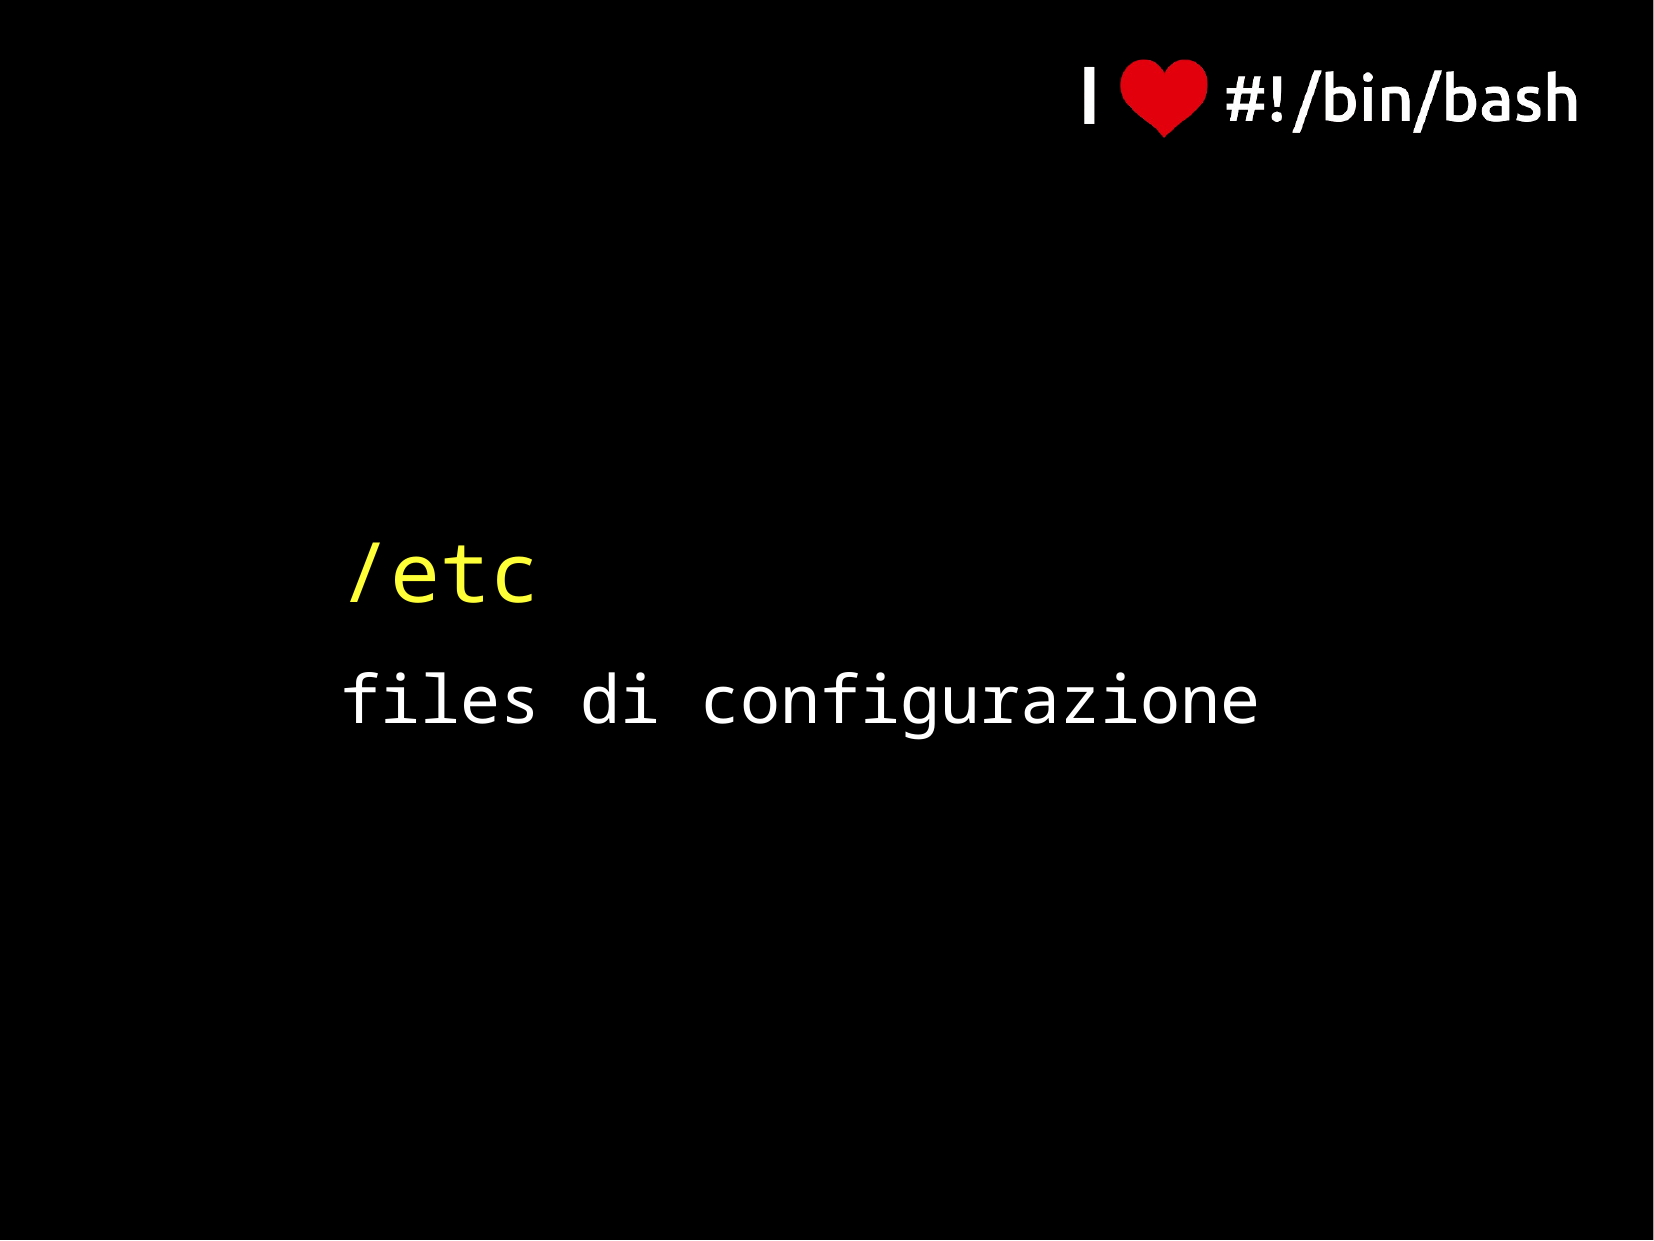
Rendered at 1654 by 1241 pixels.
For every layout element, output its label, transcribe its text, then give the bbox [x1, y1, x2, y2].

text_box /etc files di configurazione [325, 506, 1328, 734]
picture [1064, 45, 1595, 154]
